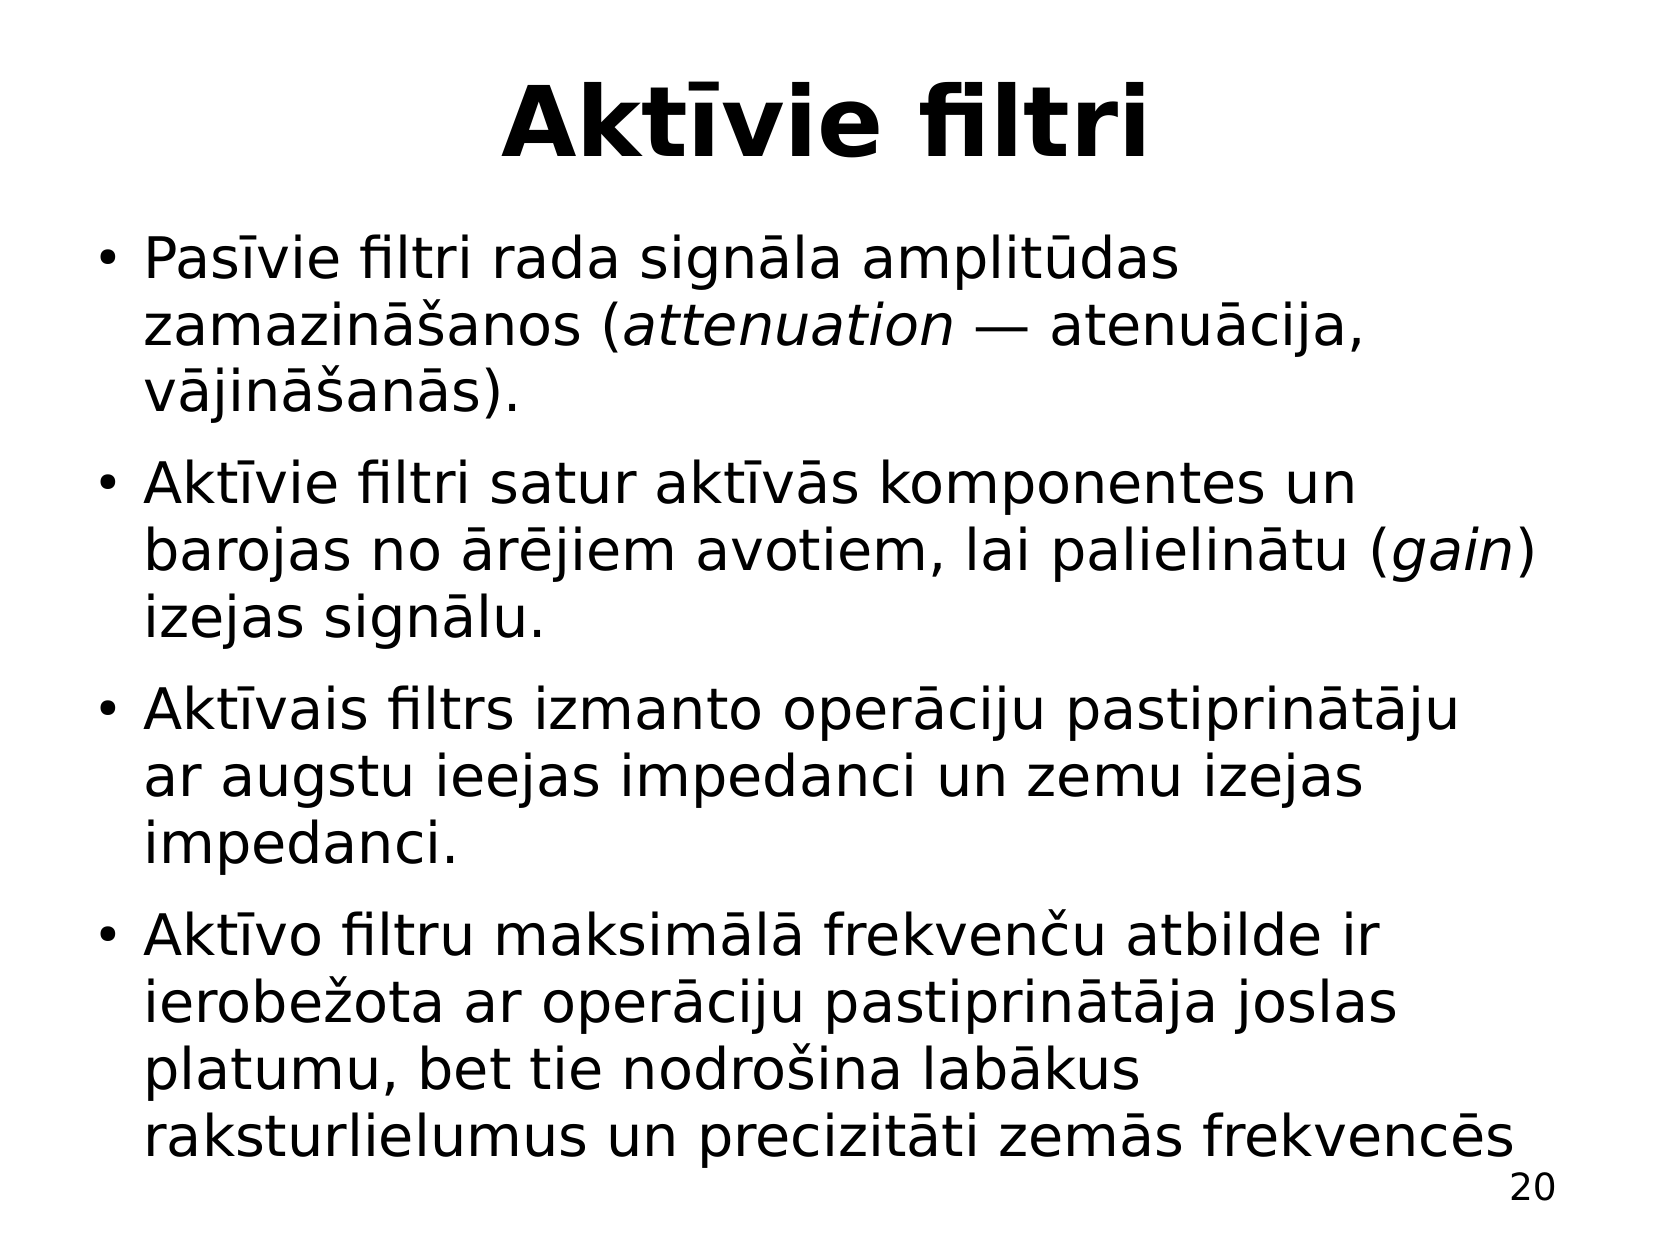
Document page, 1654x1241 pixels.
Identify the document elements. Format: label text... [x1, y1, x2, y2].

title Aktīvie filtri [82, 49, 1571, 196]
list Pasīvie filtri rada signāla amplitūdas zamazināšanos (attenuation — atenuācija, vājināšanās). Aktīvie filtri satur aktīvās komponentes un barojas no ārējiem avotiem, lai palielinātu (gain) izejas signālu. Aktīvais filtrs izmanto operāciju pastiprinātāju ar augstu ieejas impedanci un zemu izejas impedanci. Aktīvo filtru maksimālā frekvenču atbilde ir ierobežota ar operāciju pastiprinātāja joslas platumu, bet tie nodrošina labākus raksturlielumus un precizitāti zemās frekvencēs [82, 225, 1538, 1186]
